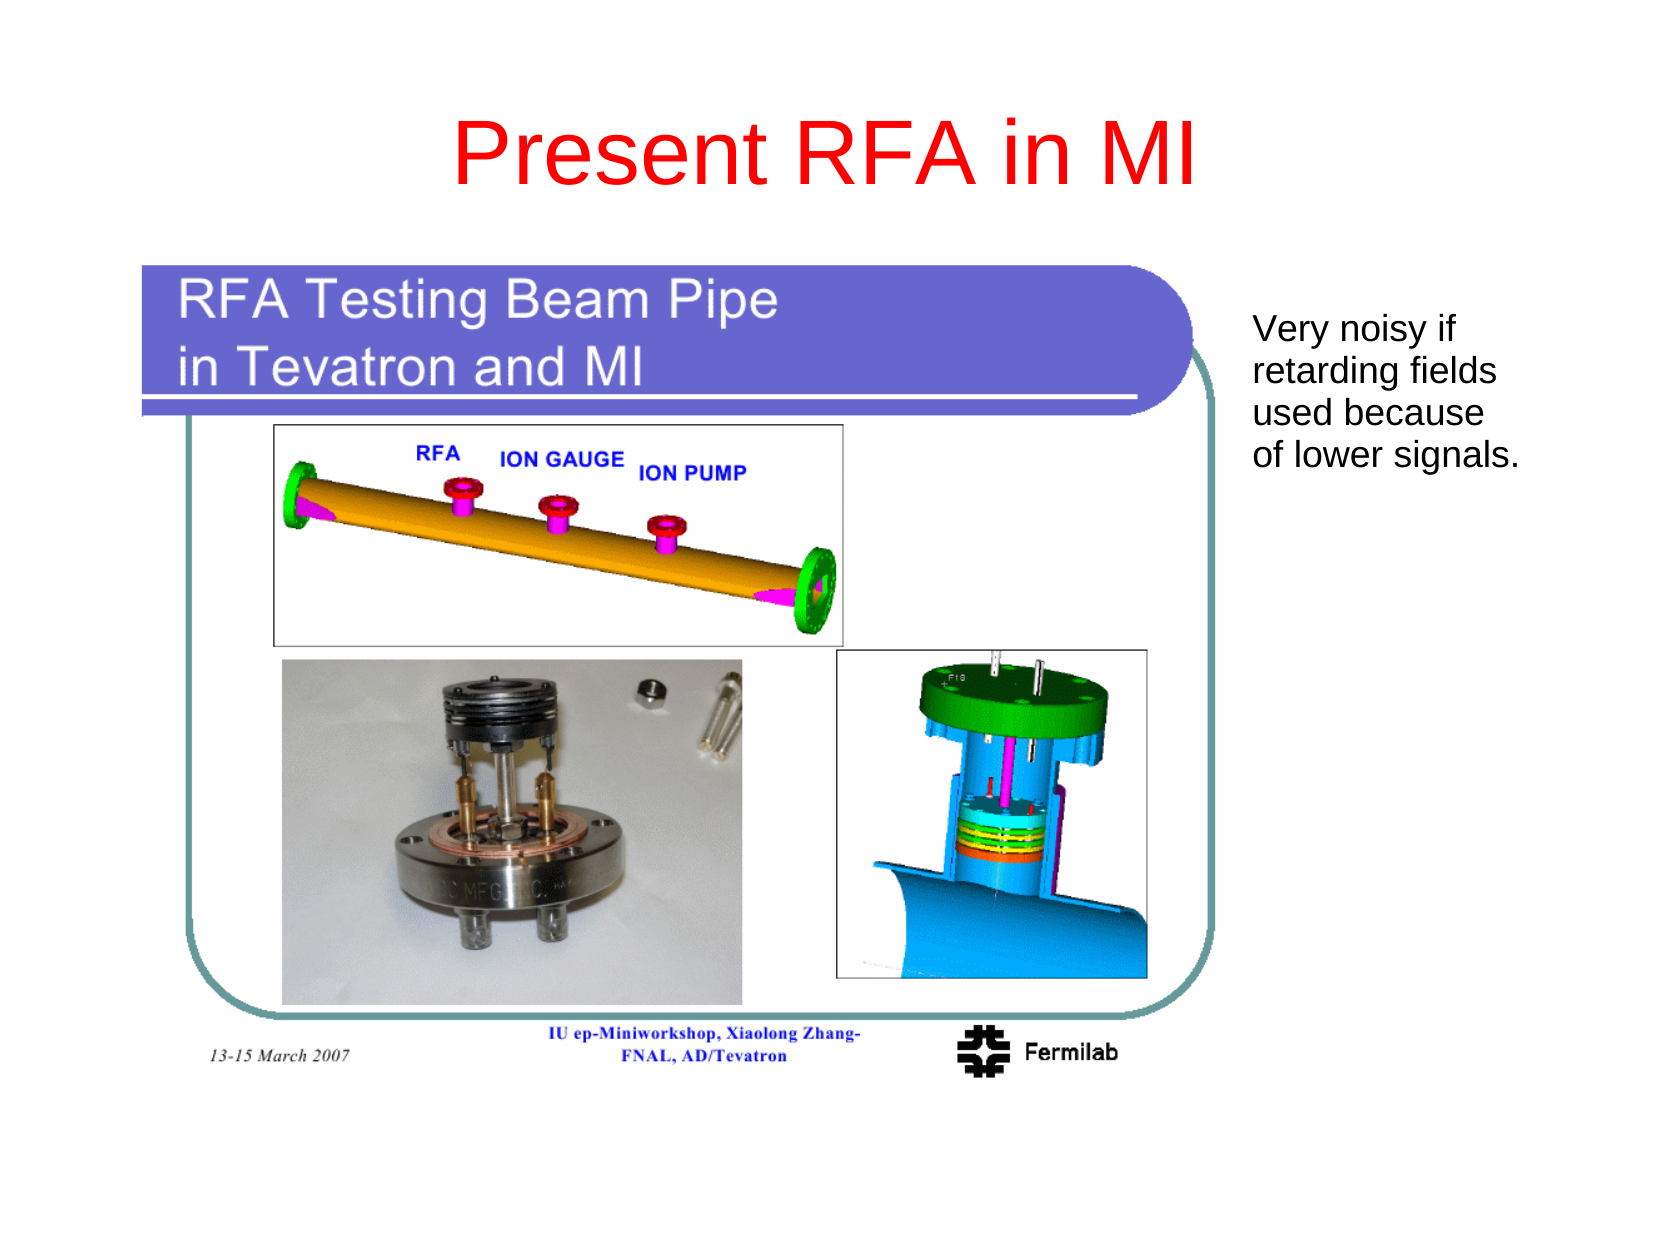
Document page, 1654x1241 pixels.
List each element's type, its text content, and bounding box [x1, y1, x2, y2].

picture [112, 224, 1234, 1099]
text_box Very noisy if retarding fields used because of lower signals. [1237, 300, 1538, 483]
title Present RFA in MI [82, 56, 1571, 250]
